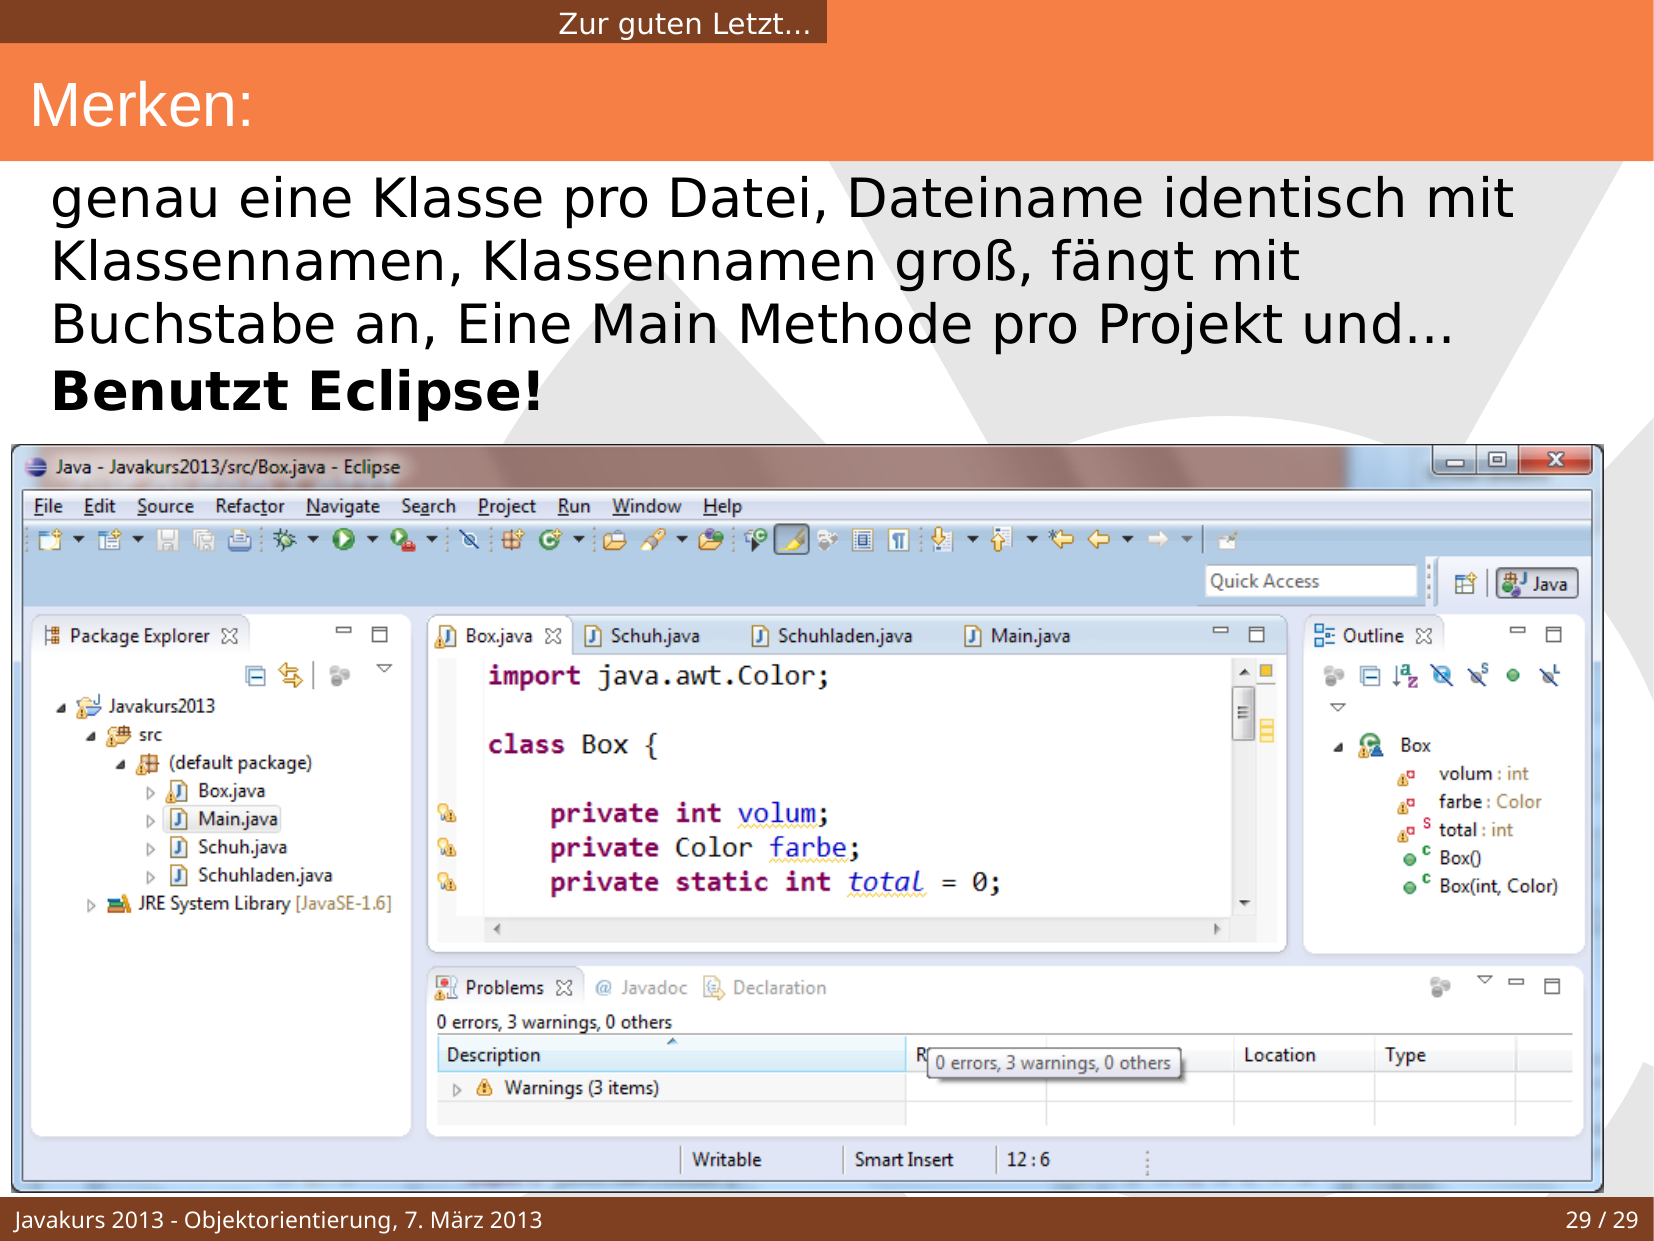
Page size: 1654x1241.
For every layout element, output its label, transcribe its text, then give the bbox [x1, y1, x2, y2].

title Merken: [29, 67, 1595, 143]
list genau eine Klasse pro Datei, Dateiname identisch mit Klassennamen, Klassennamen groß, fängt mit Buchstabe an, Eine Main Methode pro Projekt und... Benutzt Eclipse! [50, 167, 1560, 1170]
picture [11, 444, 1604, 1193]
text_box Zur guten Letzt... [29, 0, 827, 50]
